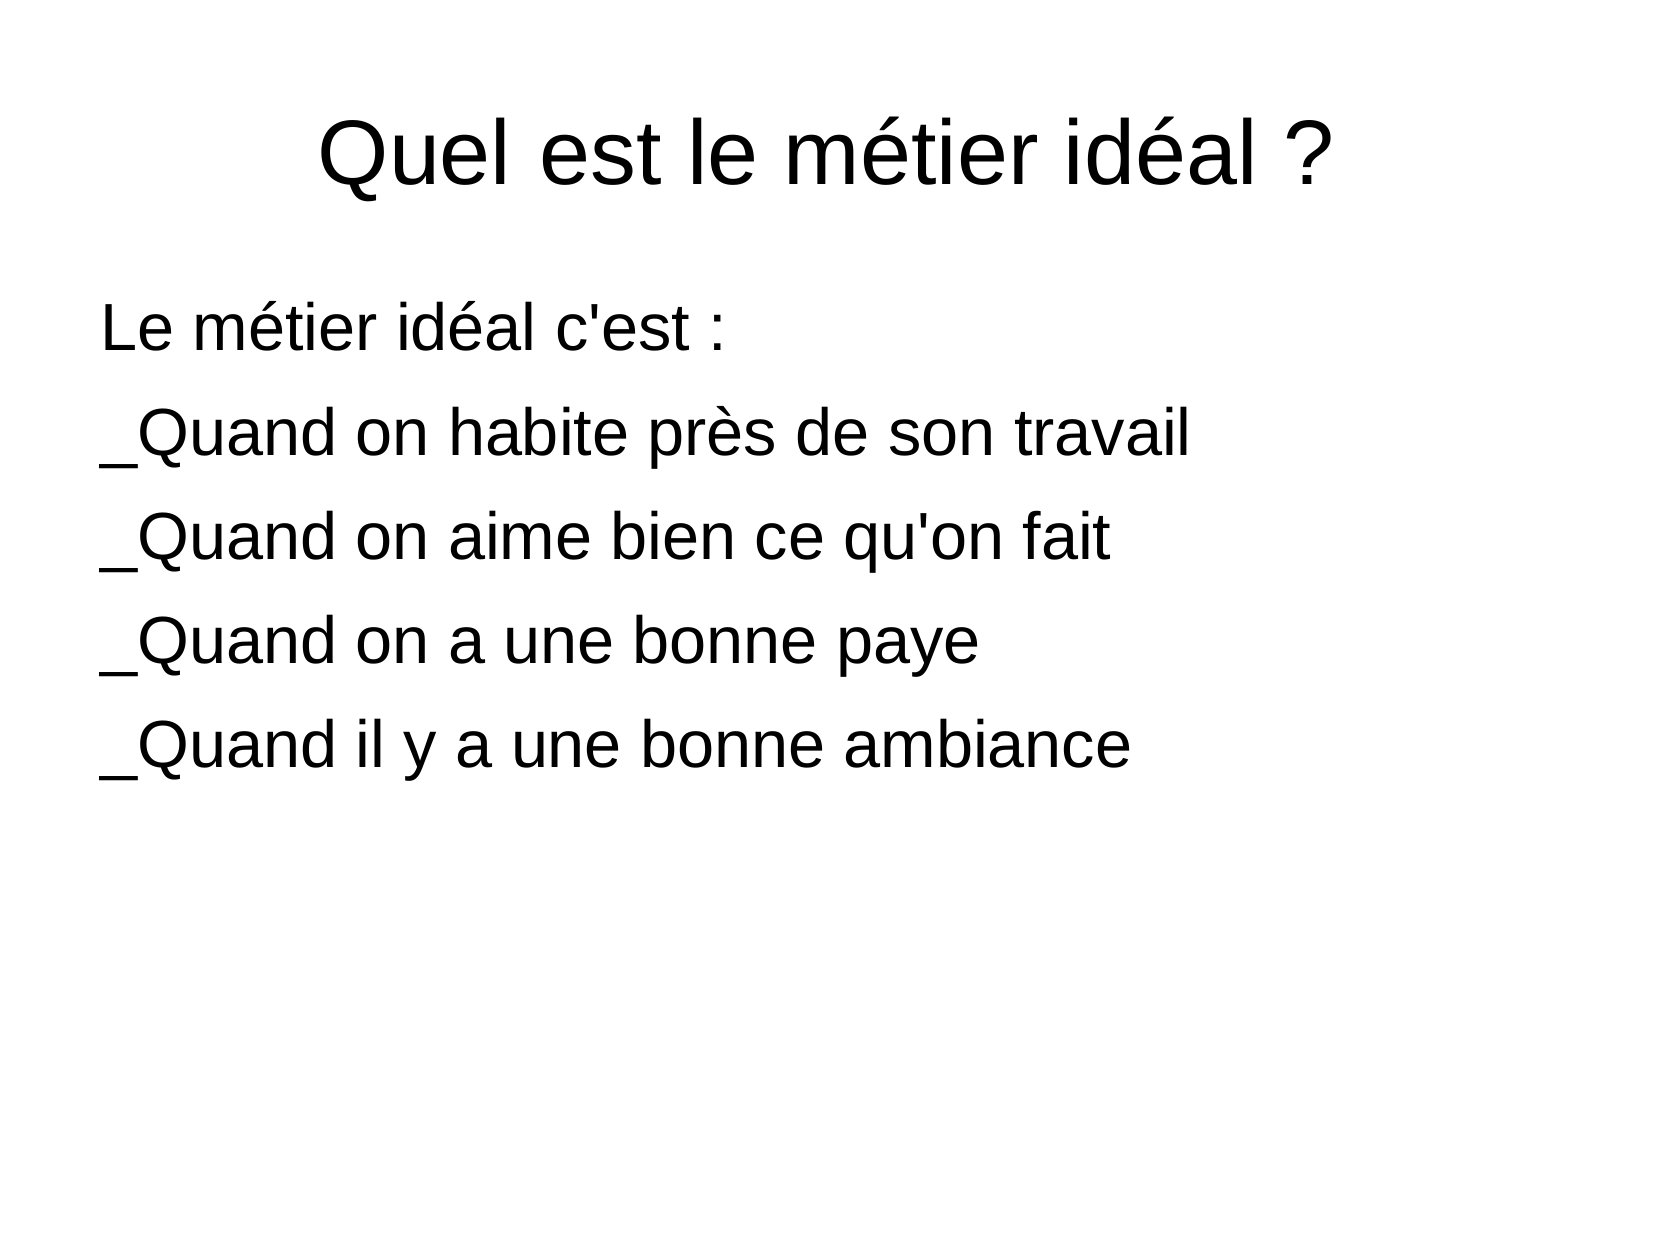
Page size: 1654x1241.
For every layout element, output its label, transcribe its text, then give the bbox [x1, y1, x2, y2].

list Le métier idéal c'est : _Quand on habite près de son travail _Quand on aime bien ce qu'on fait _Quand on a une bonne paye _Quand il y a une bonne ambiance [82, 290, 1571, 1010]
title Quel est le métier idéal ? [82, 49, 1571, 257]
